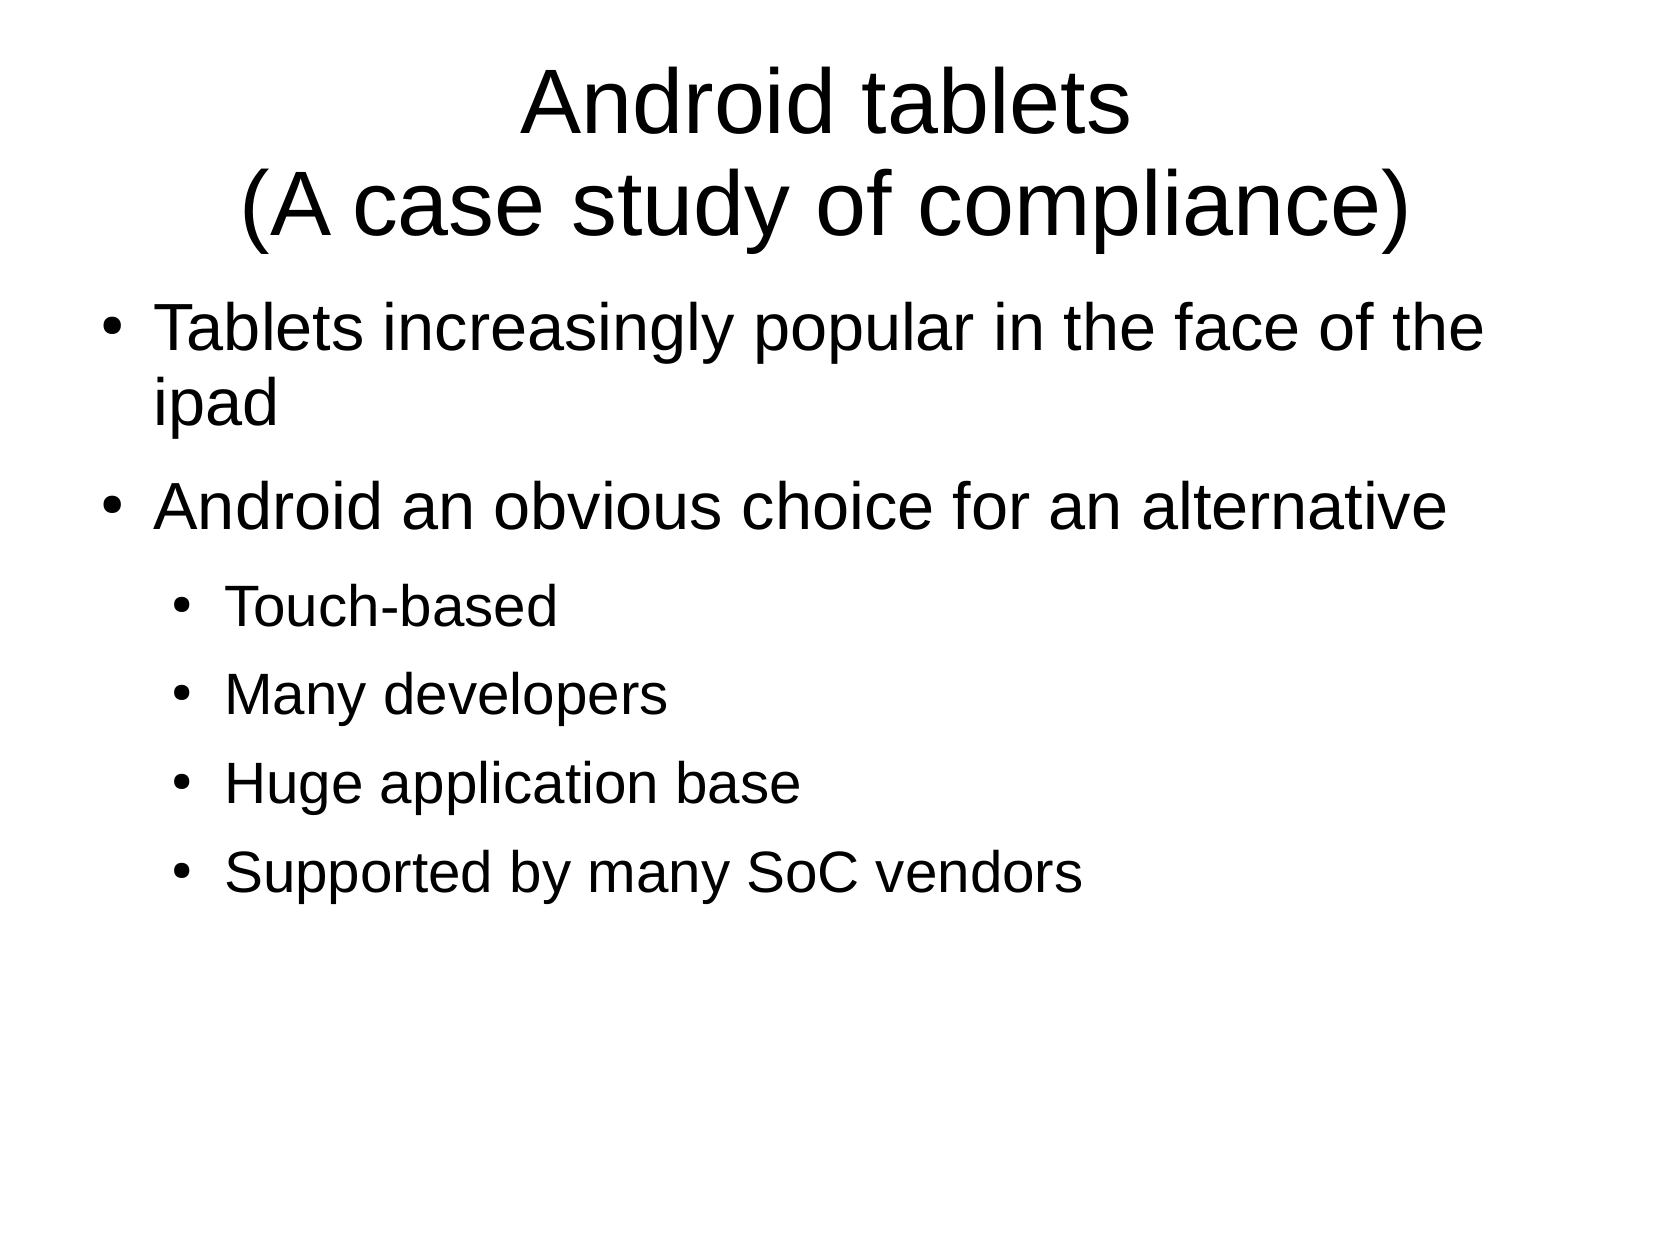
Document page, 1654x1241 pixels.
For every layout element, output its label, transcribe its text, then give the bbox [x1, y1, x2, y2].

list Tablets increasingly popular in the face of the ipad Android an obvious choice for an alternative Touch-based Many developers Huge application base Supported by many SoC vendors [82, 290, 1571, 1109]
title Android tablets (A case study of compliance) [82, 49, 1571, 257]
